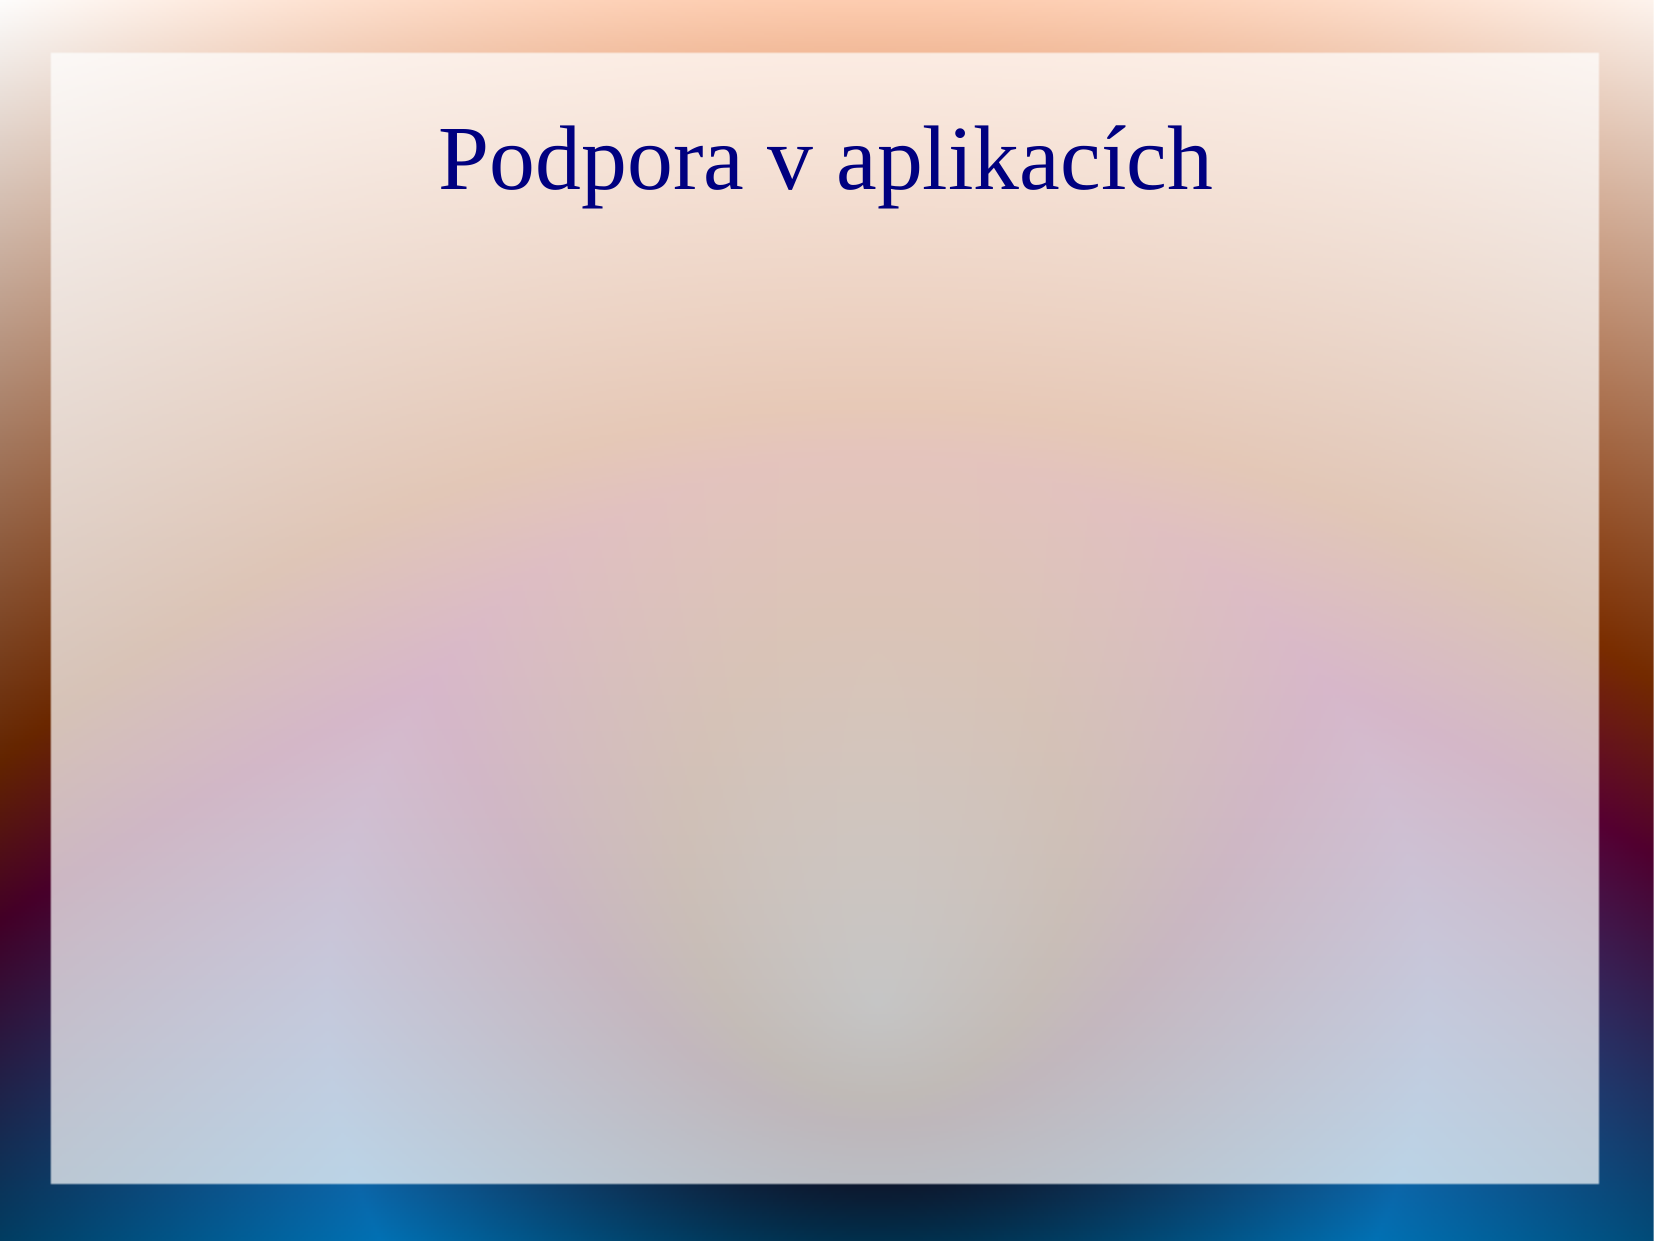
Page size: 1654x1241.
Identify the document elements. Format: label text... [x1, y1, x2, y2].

title Podpora v aplikacích [82, 55, 1571, 263]
picture [0, 0, 1654, 1241]
